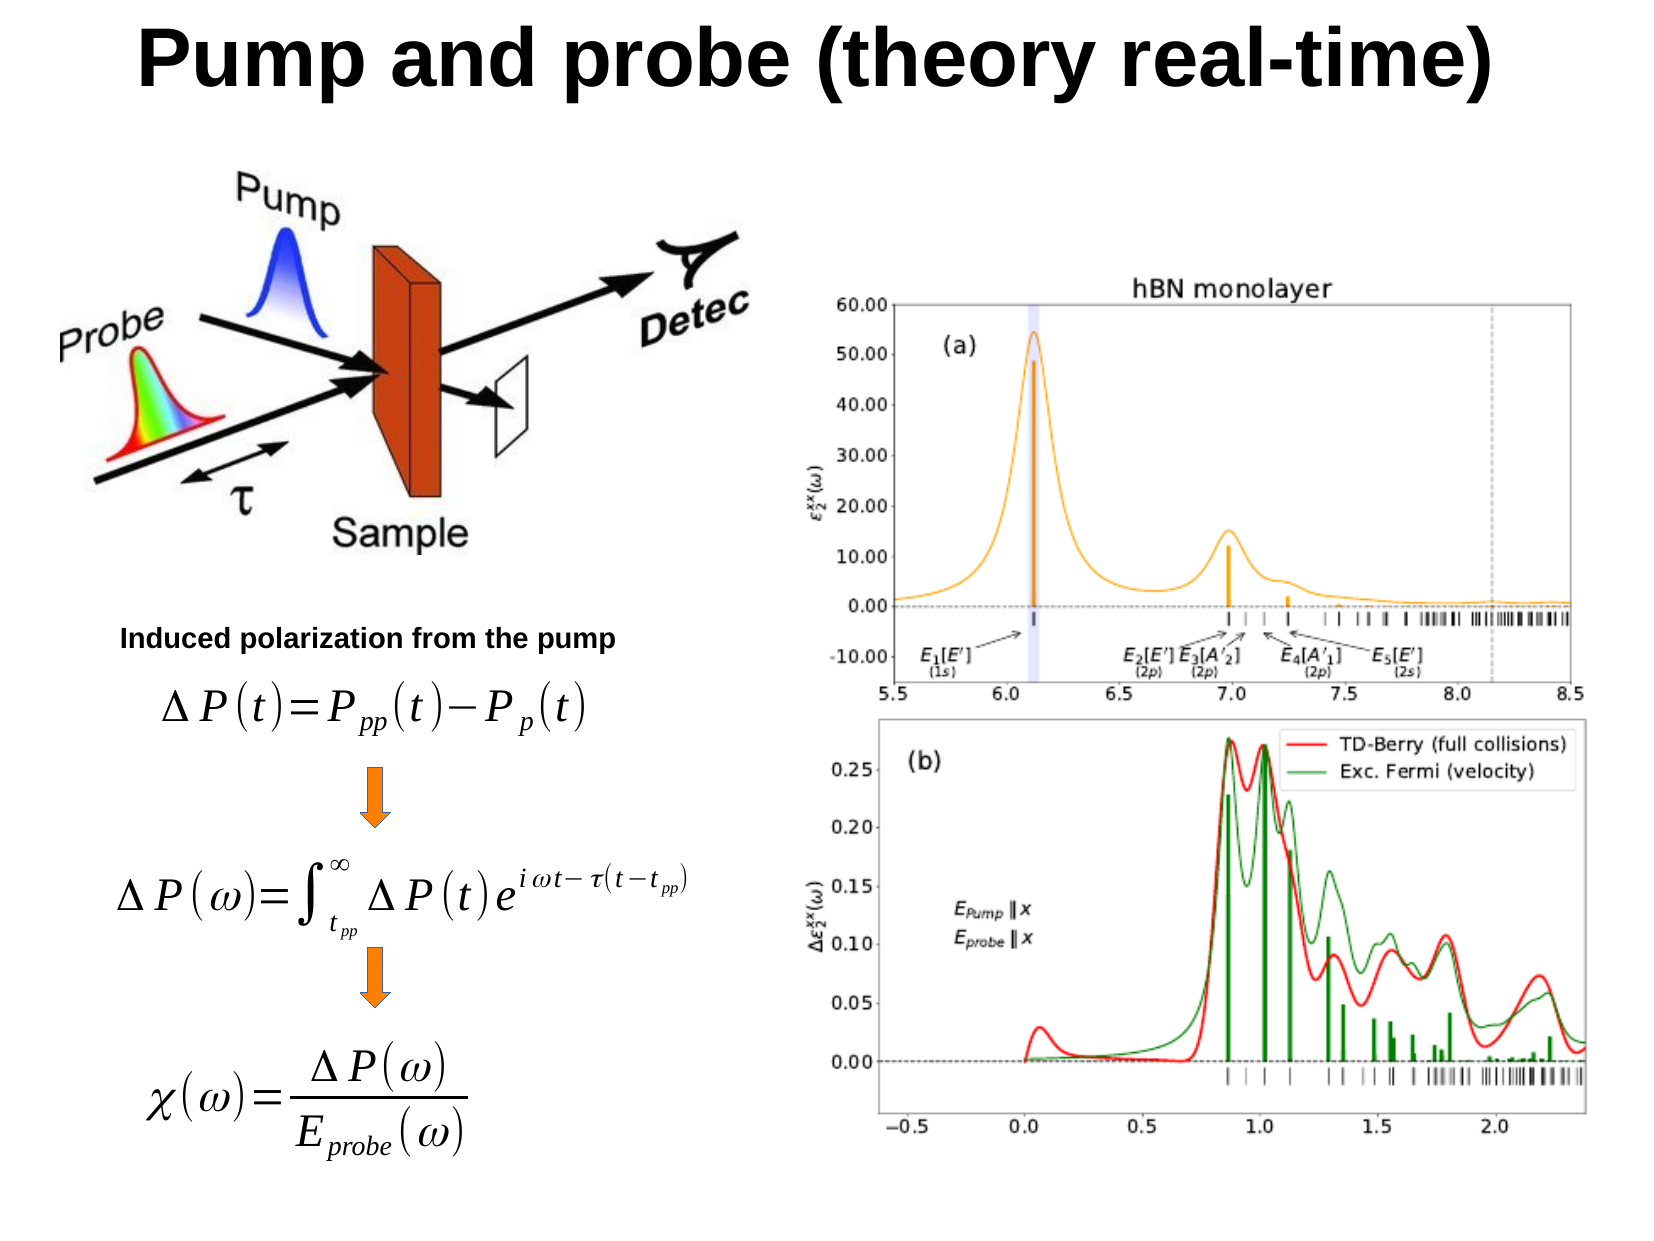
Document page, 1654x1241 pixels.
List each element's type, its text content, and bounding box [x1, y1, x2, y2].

text_box [360, 767, 391, 828]
chart [105, 857, 700, 941]
picture [60, 170, 1621, 1141]
text_box [360, 947, 391, 1008]
title Pump and probe (theory real-time) [71, 0, 1561, 116]
text_box Induced polarization from the pump [105, 615, 676, 663]
chart [150, 677, 601, 738]
chart [135, 1037, 481, 1162]
